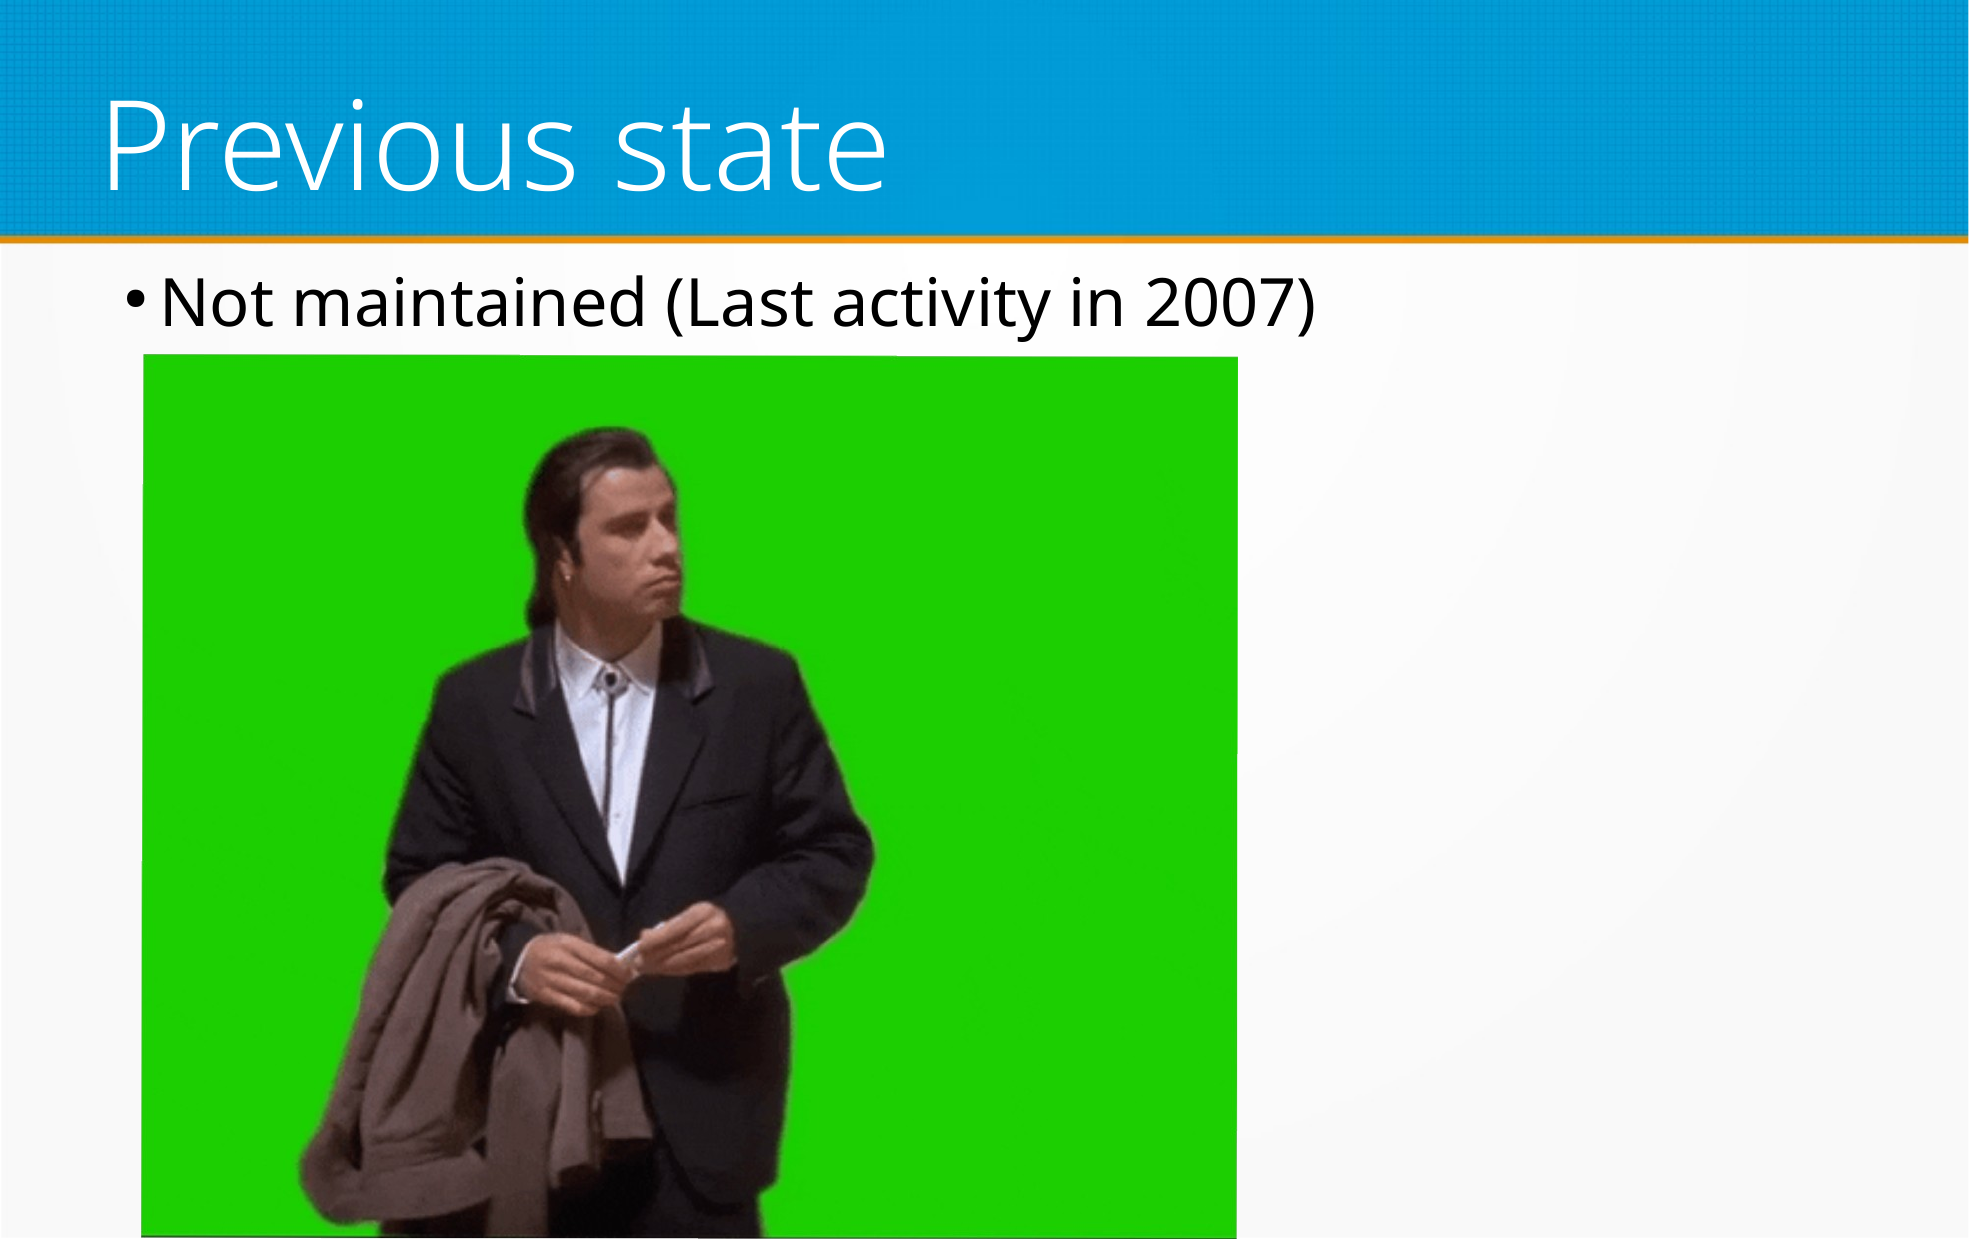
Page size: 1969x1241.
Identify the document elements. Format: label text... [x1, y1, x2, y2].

title Previous state [98, 19, 1870, 227]
text_box Not maintained (Last activity in 2007) [118, 236, 1501, 365]
picture [0, 233, 1969, 1241]
